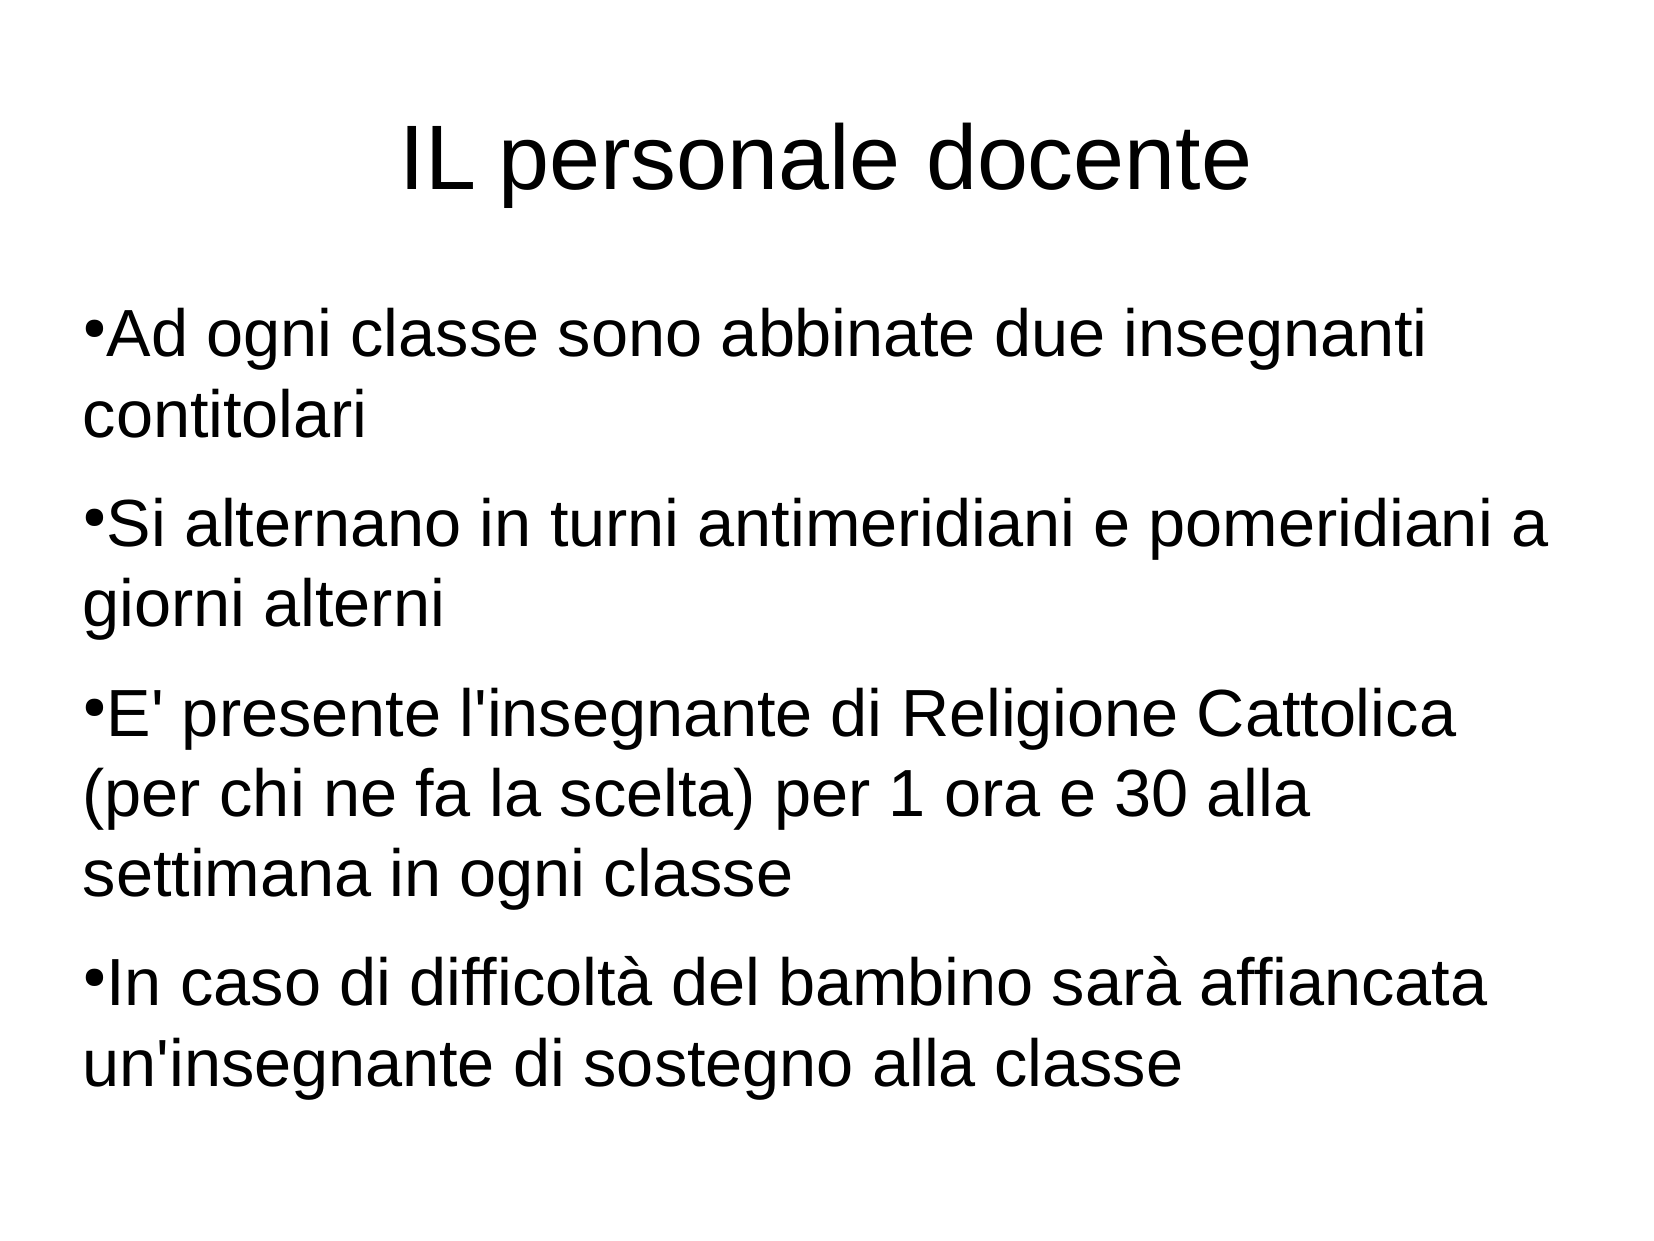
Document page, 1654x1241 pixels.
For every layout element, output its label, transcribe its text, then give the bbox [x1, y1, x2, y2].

title IL personale docente [82, 49, 1571, 257]
list Ad ogni classe sono abbinate due insegnanti contitolari Si alternano in turni antimeridiani e pomeridiani a giorni alterni E' presente l'insegnante di Religione Cattolica (per chi ne fa la scelta) per 1 ora e 30 alla settimana in ogni classe In caso di difficoltà del bambino sarà affiancata un'insegnante di sostegno alla classe [82, 290, 1571, 1109]
